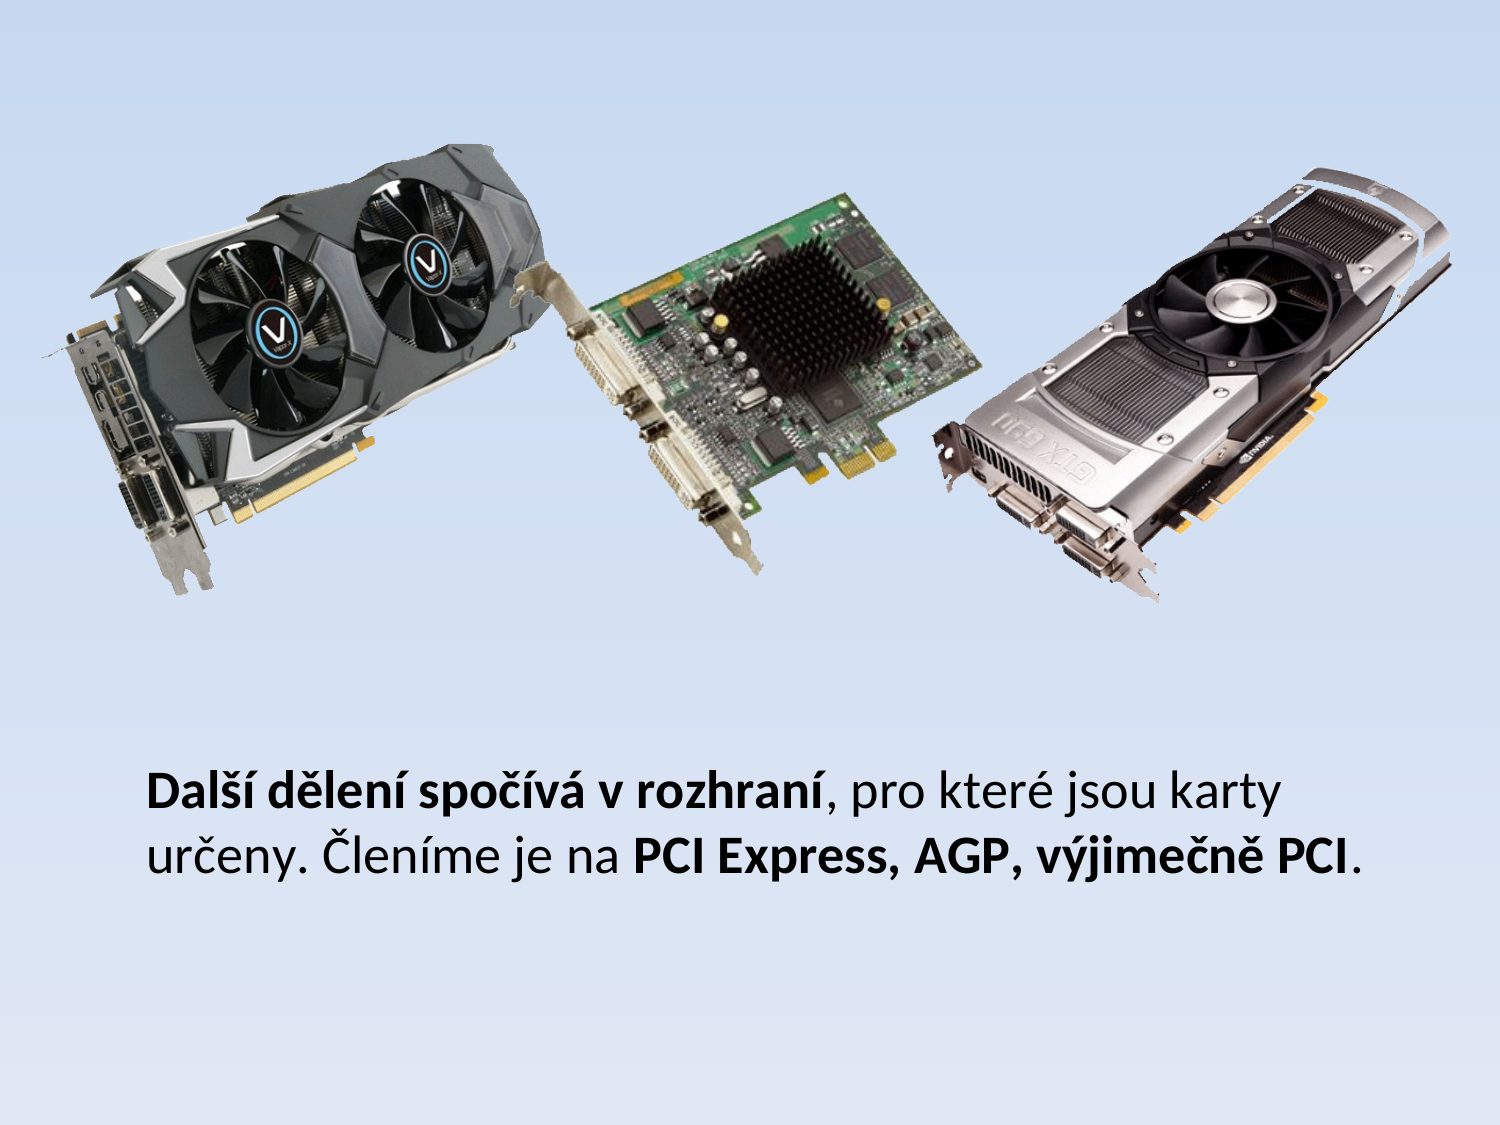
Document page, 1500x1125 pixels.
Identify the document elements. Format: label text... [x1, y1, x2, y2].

list Další dělení spočívá v rozhraní, pro které jsou karty určeny. Členíme je na PCI Express, AGP, výjimečně PCI. [75, 746, 1426, 1047]
picture [0, 101, 1478, 649]
